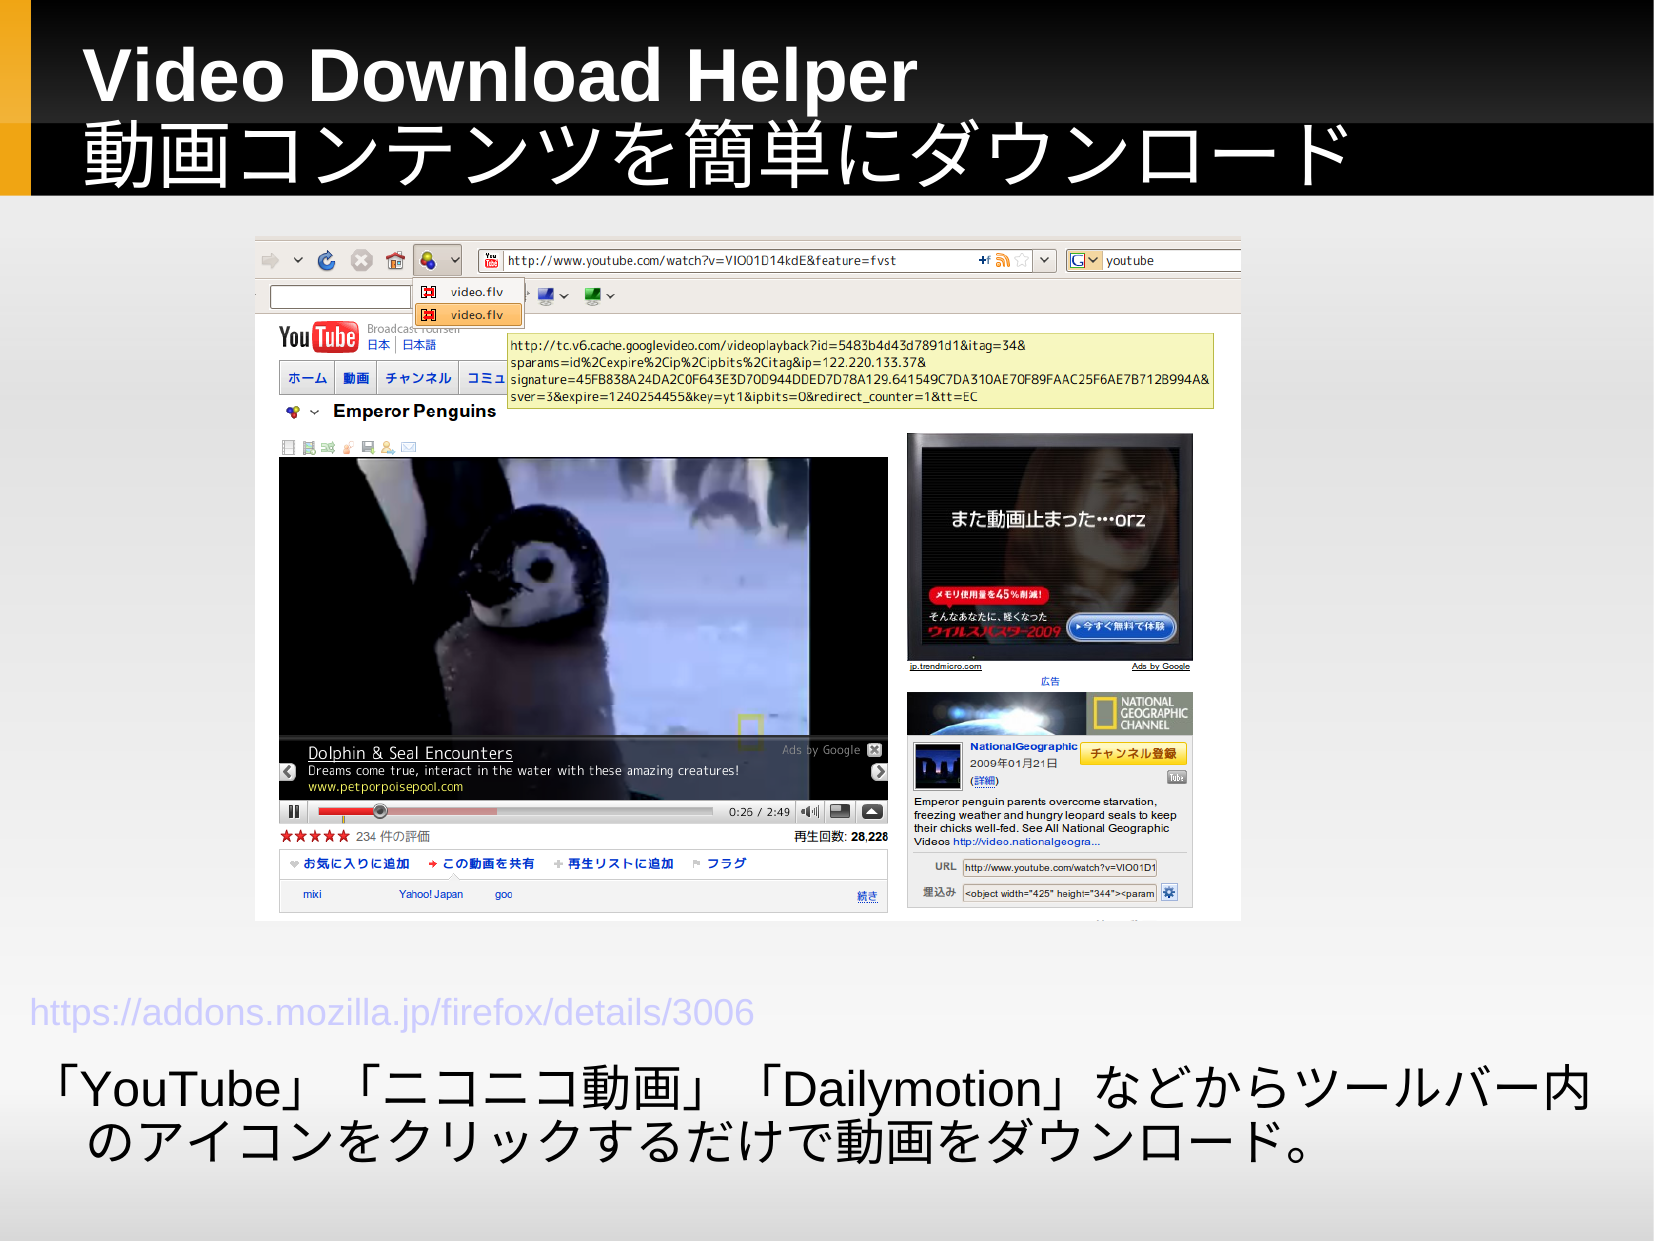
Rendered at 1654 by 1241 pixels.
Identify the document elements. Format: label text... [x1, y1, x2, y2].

list https://addons.mozilla.jp/firefox/details/3006 「YouTube」「ニコニコ動画」「Dailymotion」などからツールバー内のアイコンをクリックするだけで動画をダウンロード。 [29, 992, 1624, 1199]
title Video Download Helper 動画コンテンツを簡単にダウンロード [82, 29, 1571, 203]
picture [0, 0, 1654, 1241]
